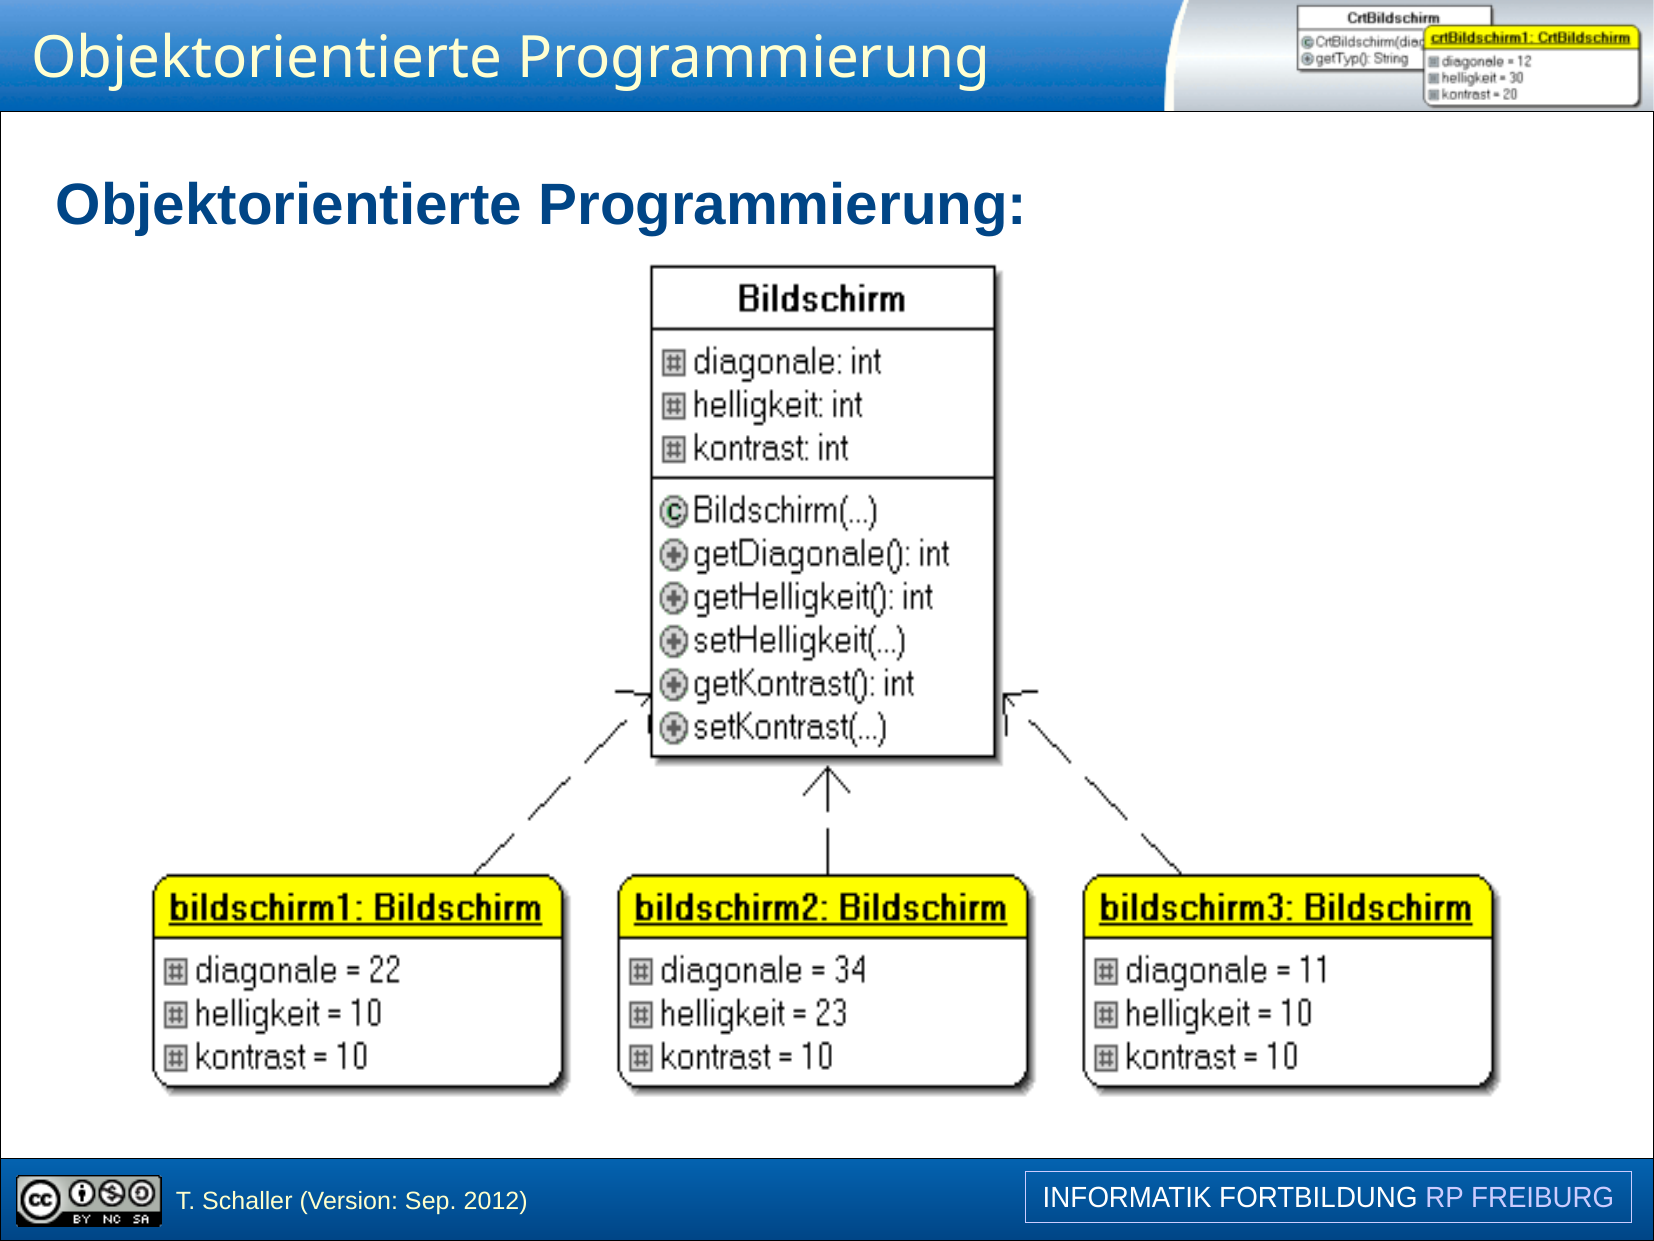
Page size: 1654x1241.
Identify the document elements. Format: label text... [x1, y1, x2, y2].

text_box Objektorientierte Programmierung: [40, 164, 1043, 246]
picture [16, 1175, 162, 1227]
picture [106, 158, 1525, 1124]
title Objektorientierte Programmierung [31, 16, 1151, 94]
picture [0, 0, 1654, 111]
